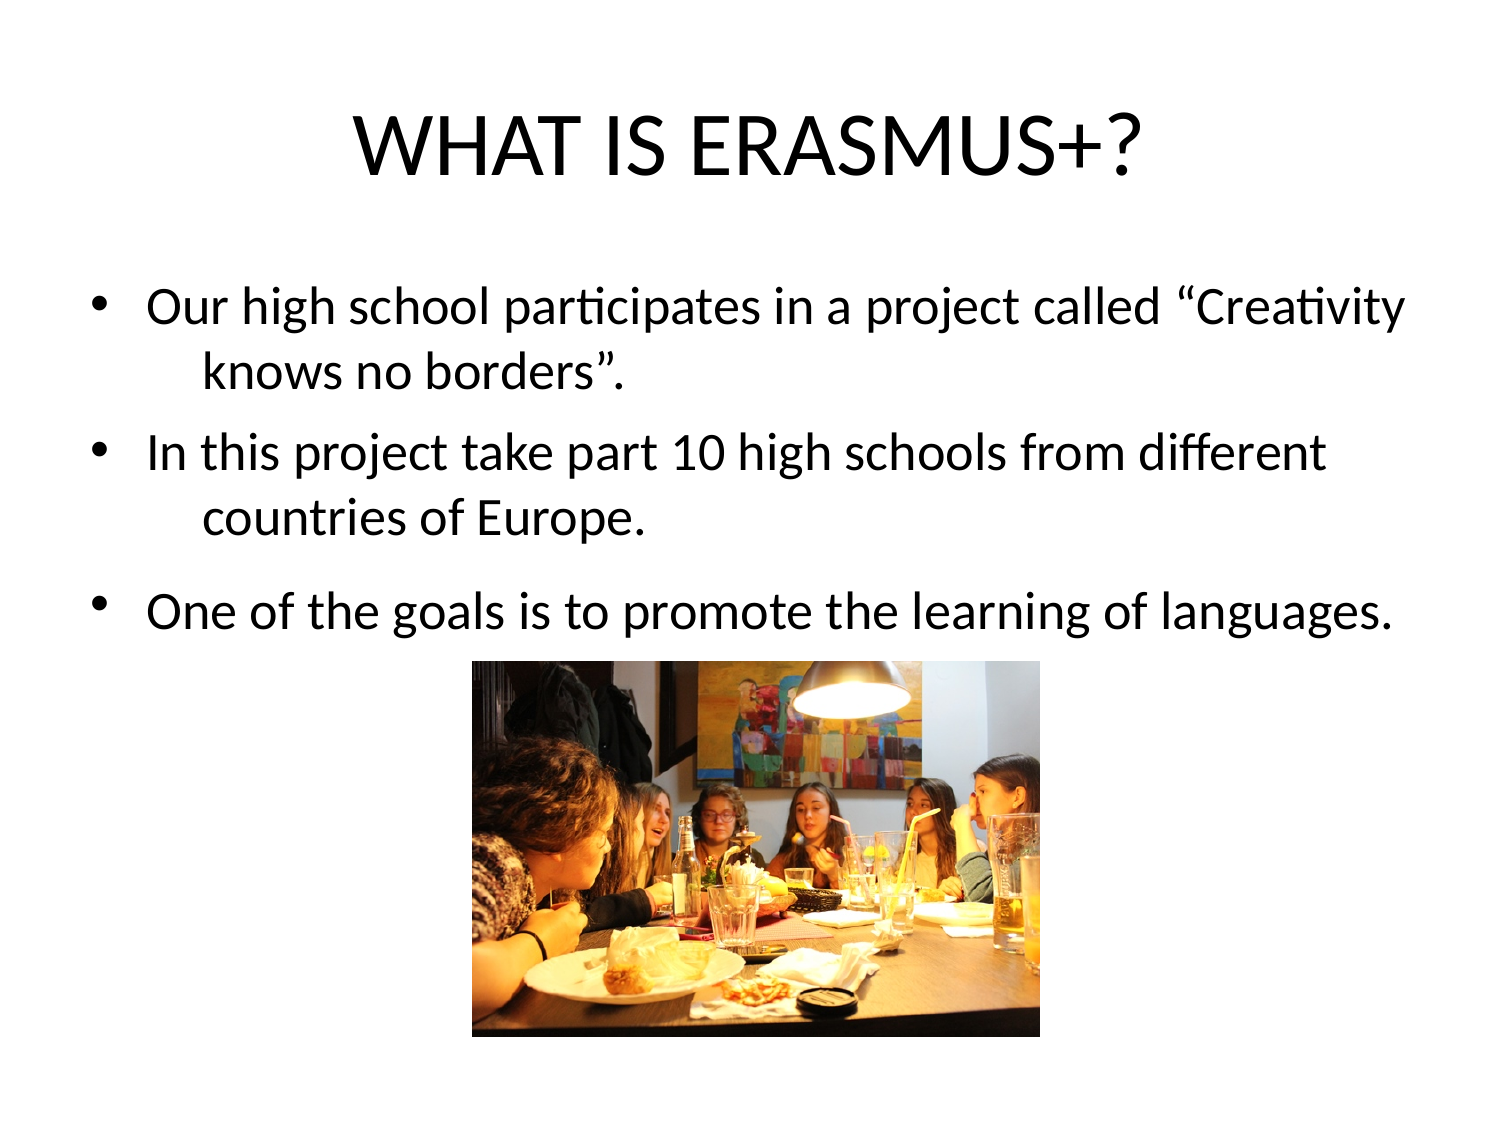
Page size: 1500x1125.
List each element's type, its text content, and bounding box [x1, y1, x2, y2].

title WHAT IS ERASMUS+? [75, 45, 1426, 233]
list Our high school participates in a project called “Creativity knows no borders”. In this project take part 10 high schools from different countries of Europe. One of the goals is to promote the learning of languages. [75, 262, 1426, 1005]
picture [472, 661, 1040, 1037]
